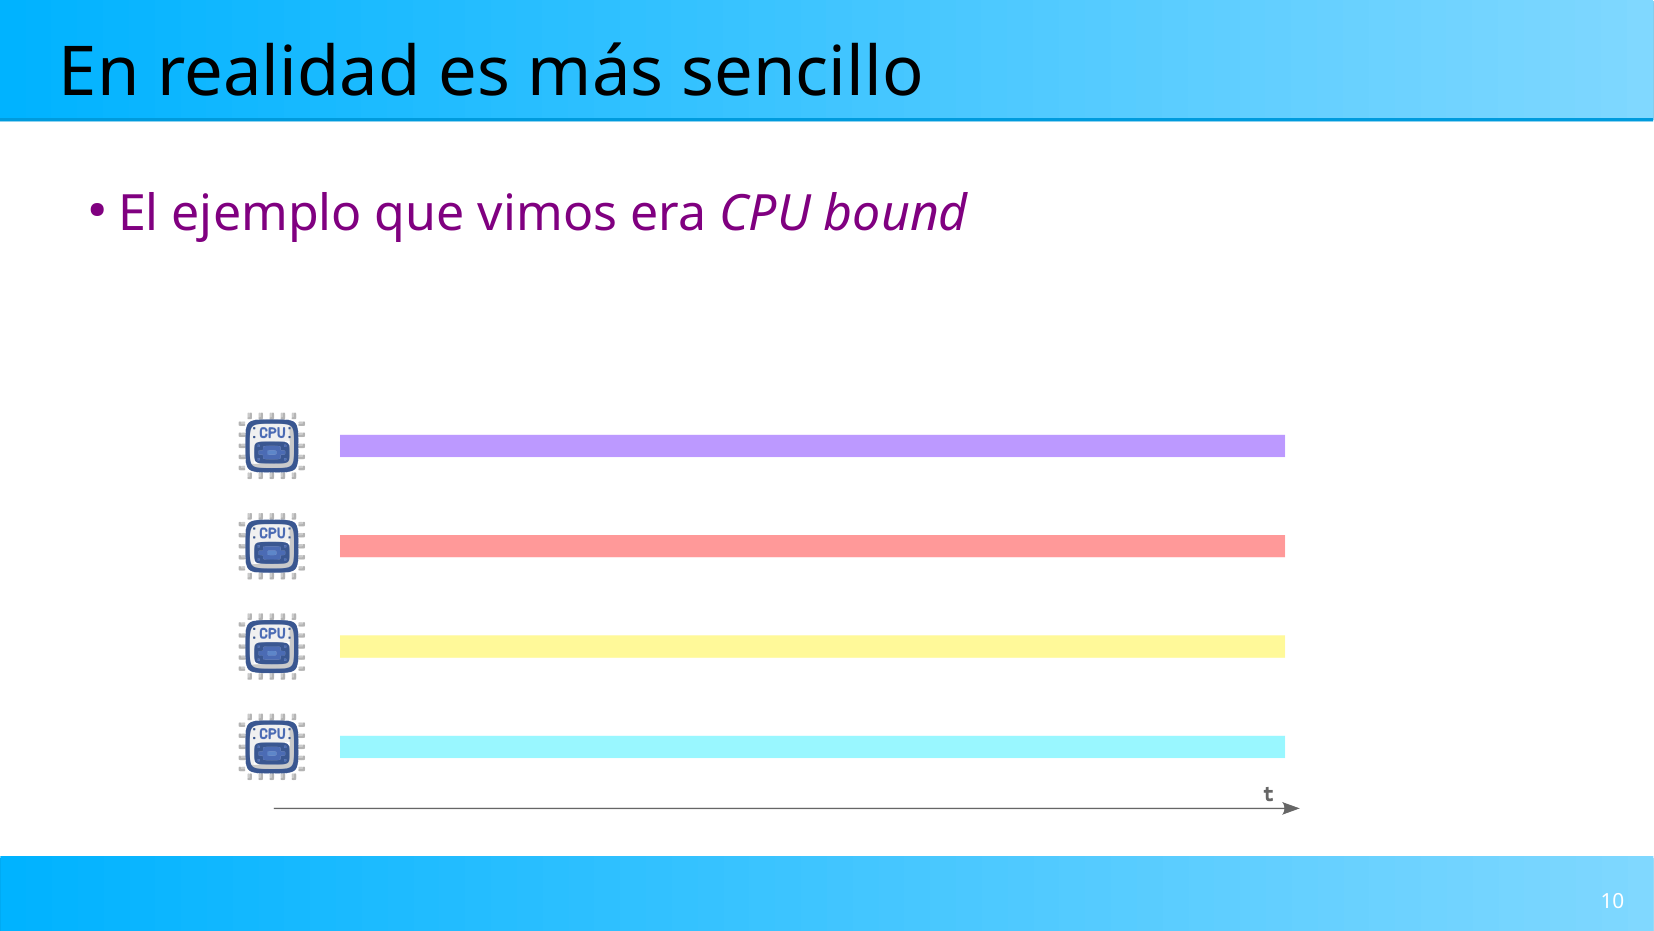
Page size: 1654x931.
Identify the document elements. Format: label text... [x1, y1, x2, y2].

picture [236, 473, 1300, 815]
list El ejemplo que vimos era CPU bound [59, 177, 1595, 473]
title En realidad es más sencillo [59, 29, 1595, 108]
